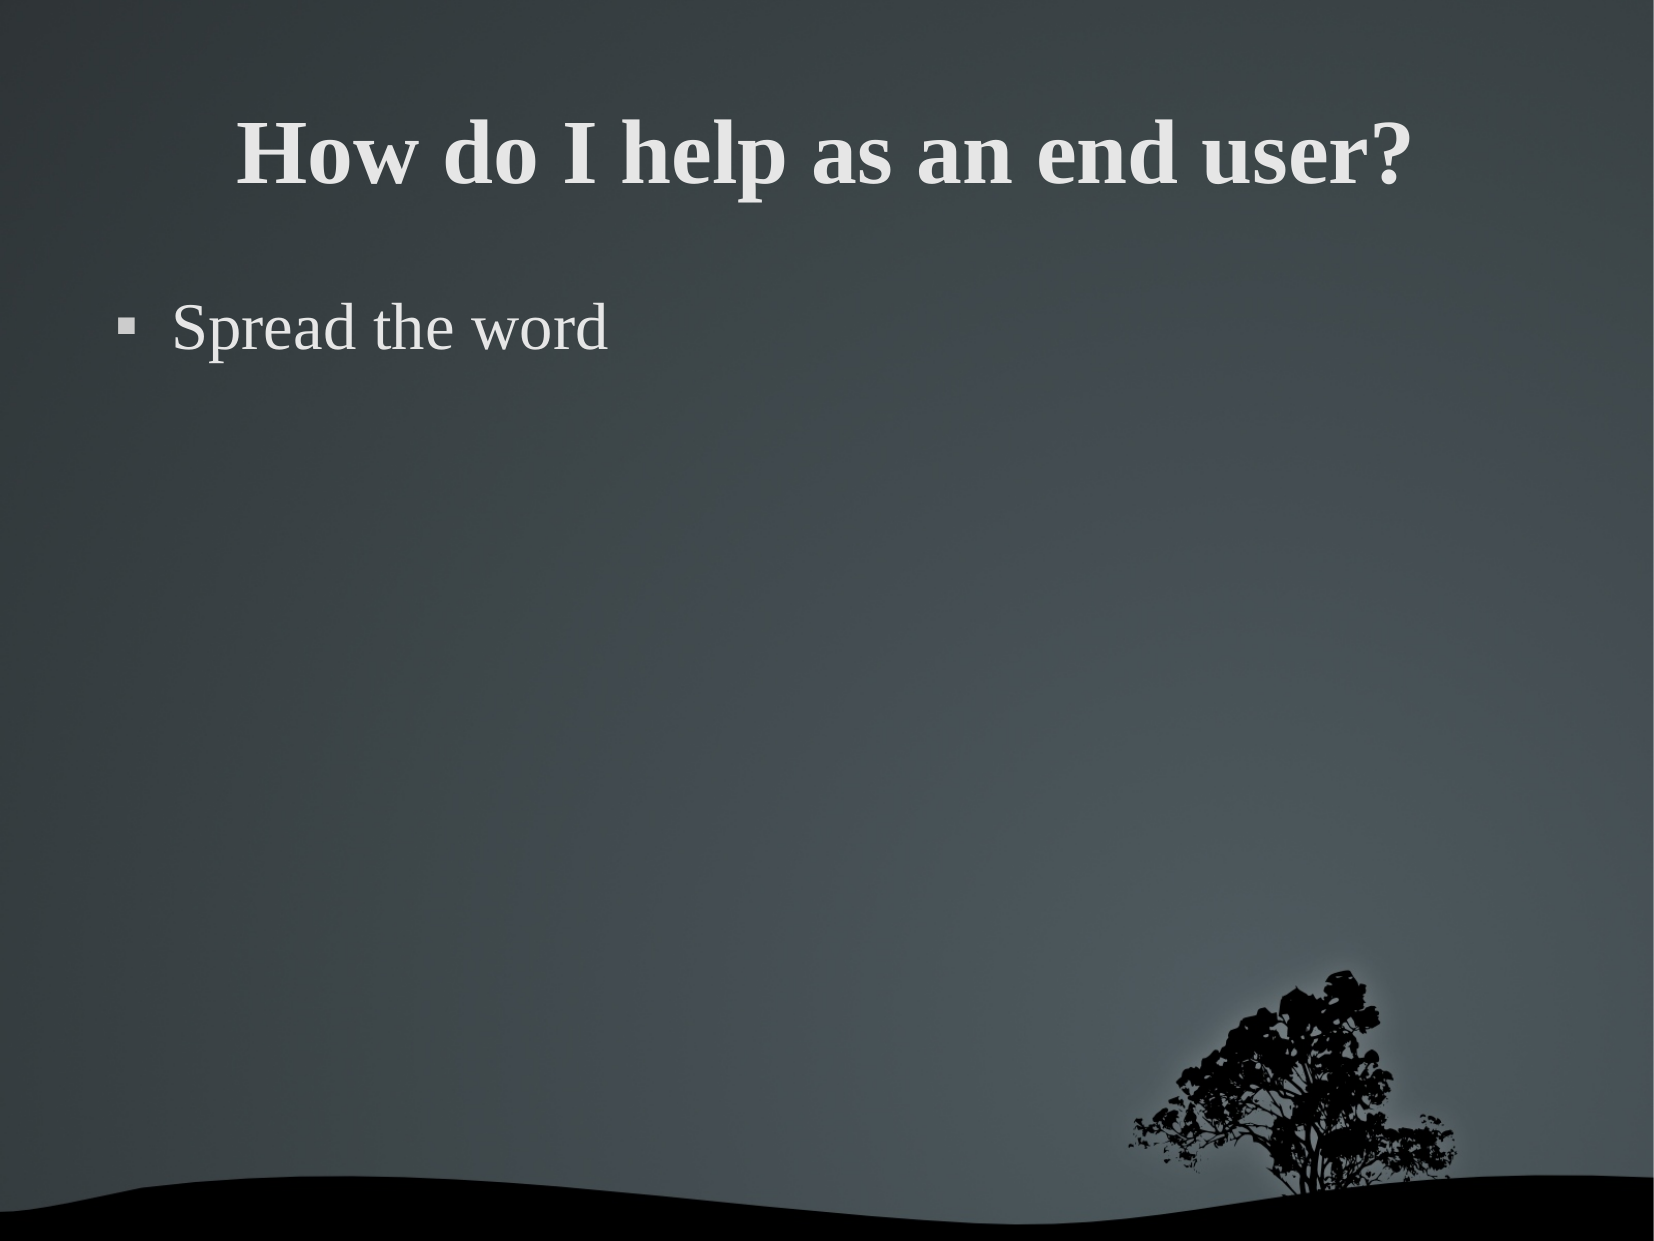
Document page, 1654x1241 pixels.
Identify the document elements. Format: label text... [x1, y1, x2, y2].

title How do I help as an end user? [82, 49, 1571, 257]
picture [0, 0, 1654, 1241]
list Spread the word [82, 290, 1571, 1109]
